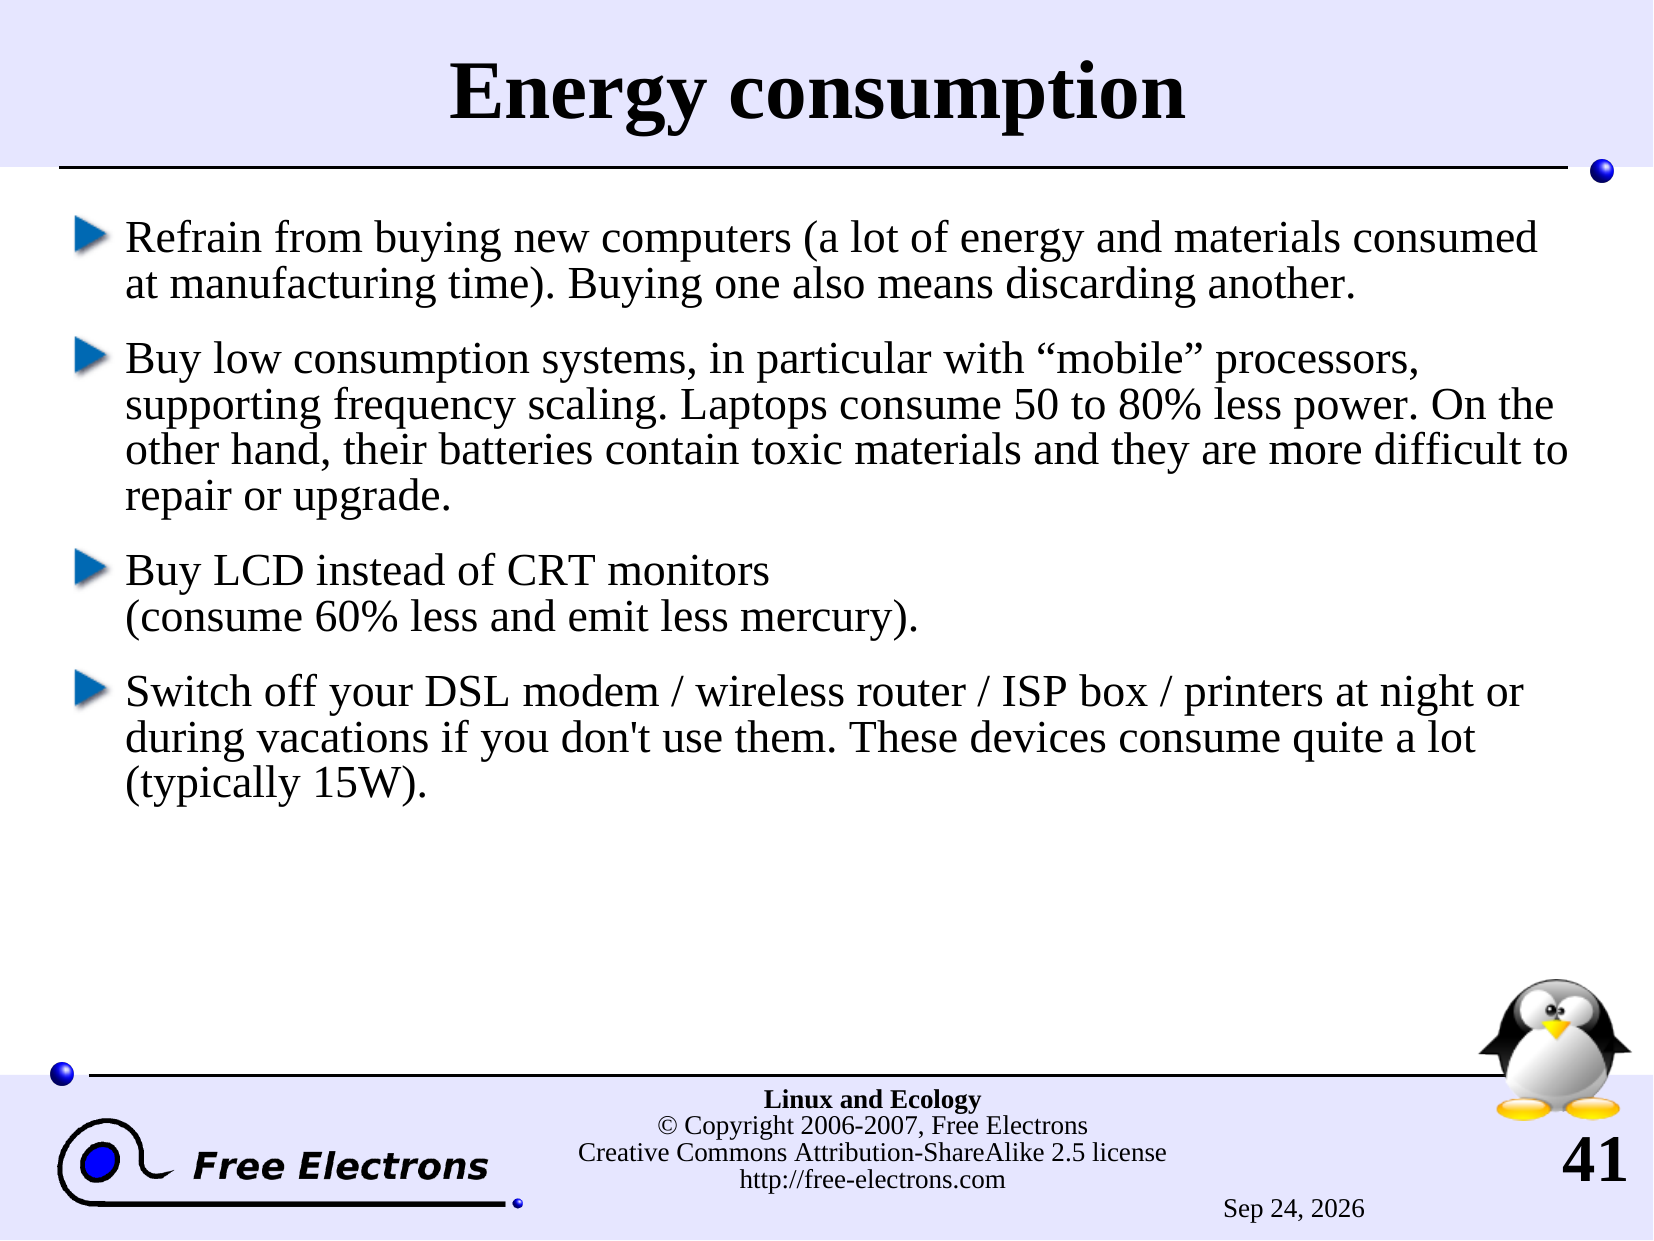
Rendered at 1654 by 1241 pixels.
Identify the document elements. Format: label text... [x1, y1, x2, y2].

picture [72, 211, 116, 216]
picture [1476, 979, 1634, 1121]
list Refrain from buying new computers (a lot of energy and materials consumed at manufacturing time). Buying one also means discarding another. Buy low consumption systems, in particular with “mobile” processors, supporting frequency scaling. Laptops consume 50 to 80% less power. On the other hand, their batteries contain toxic materials and they are more difficult to repair or upgrade. Buy LCD instead of CRT monitors (consume 60% less and emit less mercury). Switch off your DSL modem / wireless router / ISP box / printers at night or during vacations if you don't use them. These devices consume quite a lot (typically 15W). [54, 216, 1574, 1066]
title Energy consumption [33, 29, 1604, 153]
picture [50, 1107, 527, 1216]
